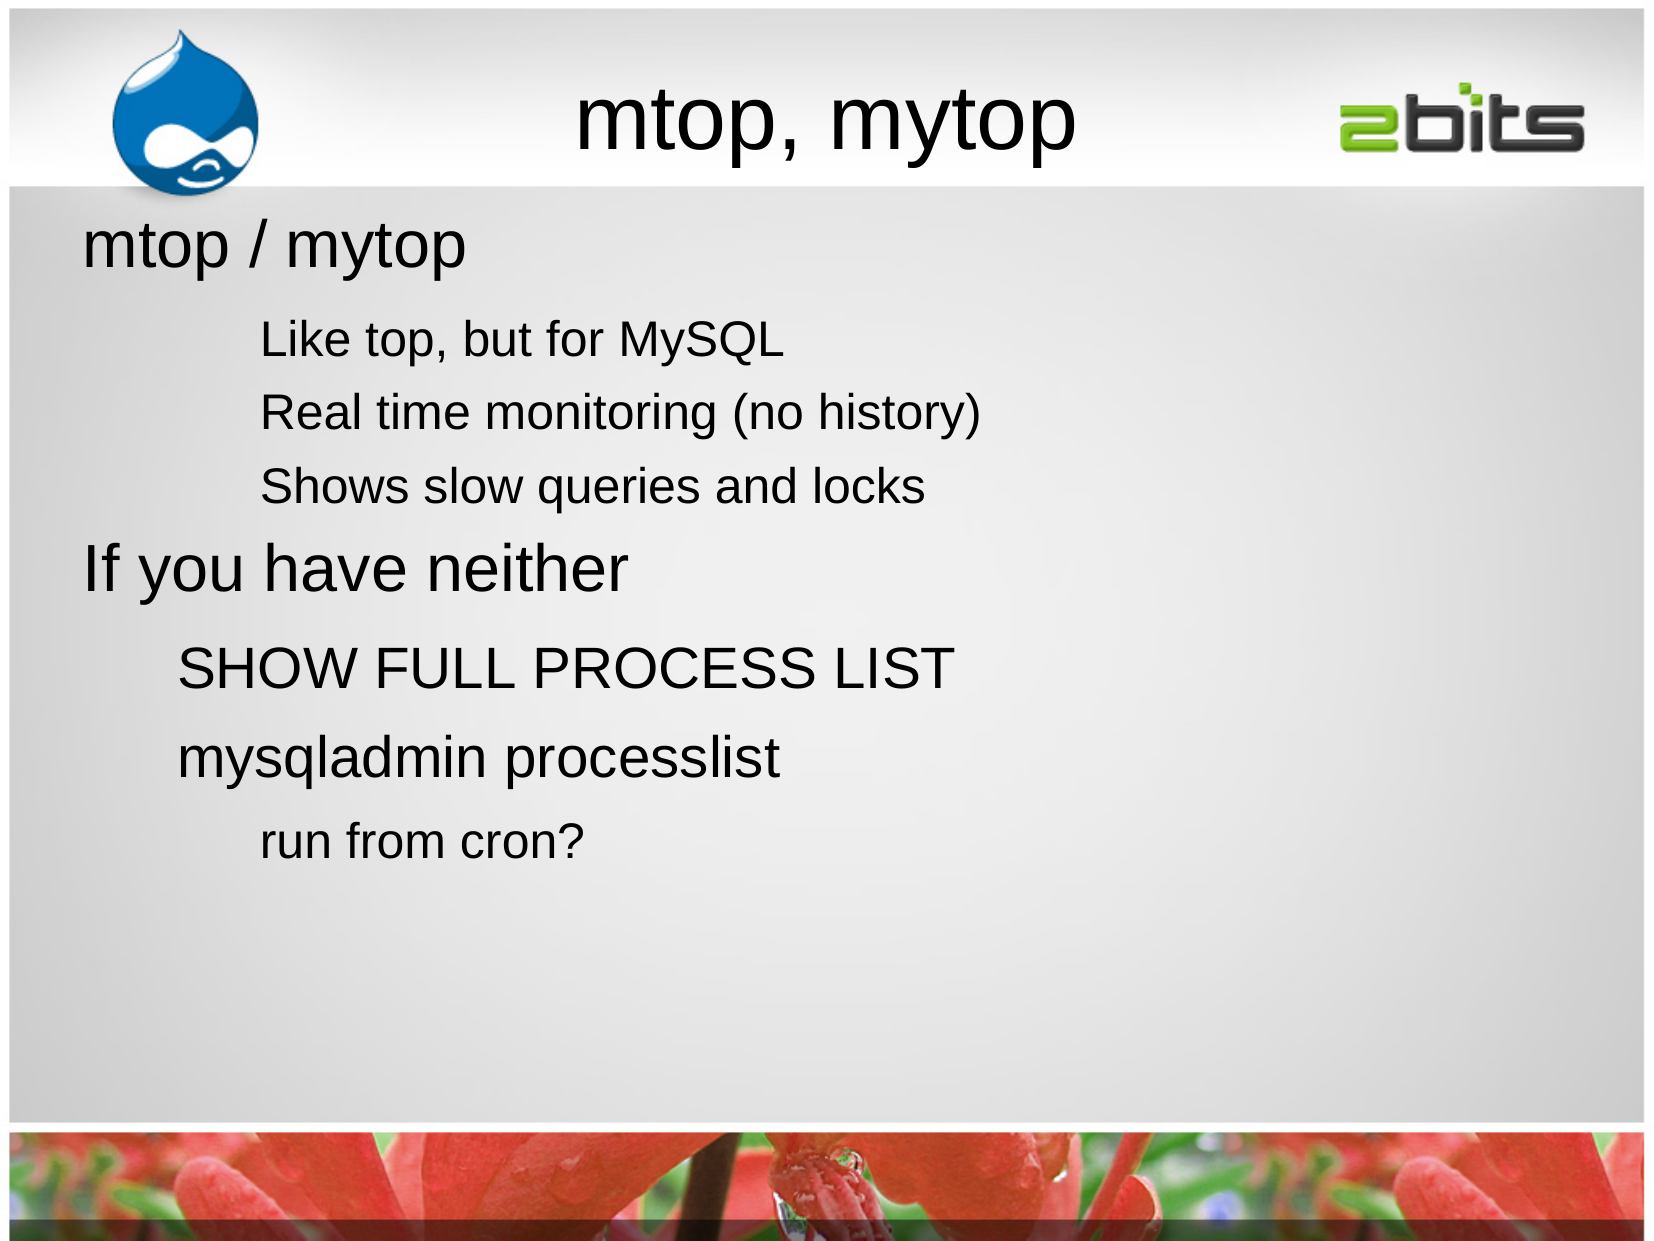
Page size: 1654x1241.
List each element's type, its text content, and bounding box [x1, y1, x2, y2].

picture [0, 0, 1654, 1241]
title mtop, mytop [82, 13, 1571, 206]
list mtop / mytop Like top, but for MySQL Real time monitoring (no history) Shows slow queries and locks If you have neither SHOW FULL PROCESS LIST mysqladmin processlist run from cron? [82, 206, 1571, 1144]
